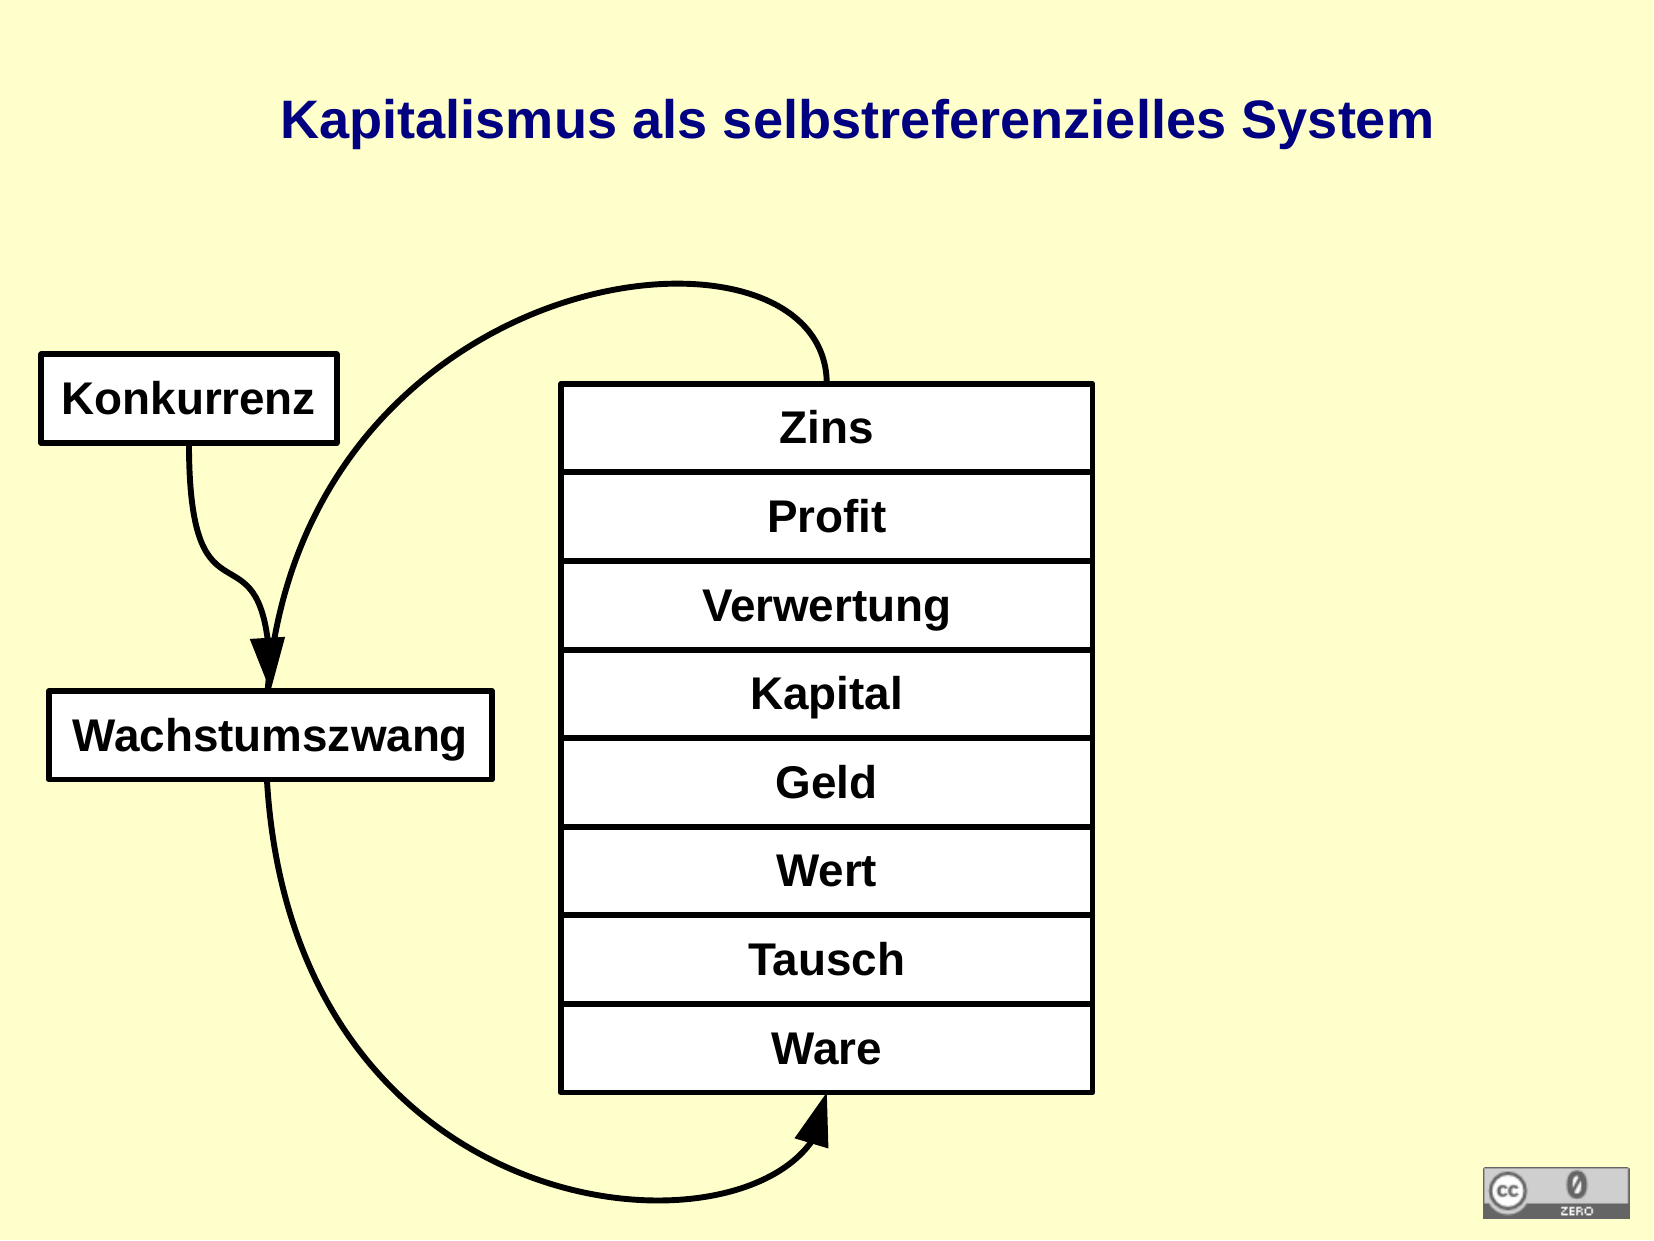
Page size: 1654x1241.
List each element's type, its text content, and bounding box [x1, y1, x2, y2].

text_box Konkurrenz [41, 354, 337, 443]
text_box Zins [561, 383, 1093, 473]
text_box Profit [561, 473, 1093, 562]
title Kapitalismus als selbstreferenzielles System [121, 61, 1595, 178]
text_box Wert [561, 827, 1093, 916]
text_box Wachstumszwang [49, 690, 492, 780]
text_box Tausch [561, 916, 1093, 1004]
text_box Kapital [561, 650, 1093, 739]
text_box Ware [561, 1004, 1093, 1093]
text_box Geld [561, 739, 1093, 827]
text_box Verwertung [561, 562, 1093, 650]
picture [1483, 1167, 1630, 1219]
